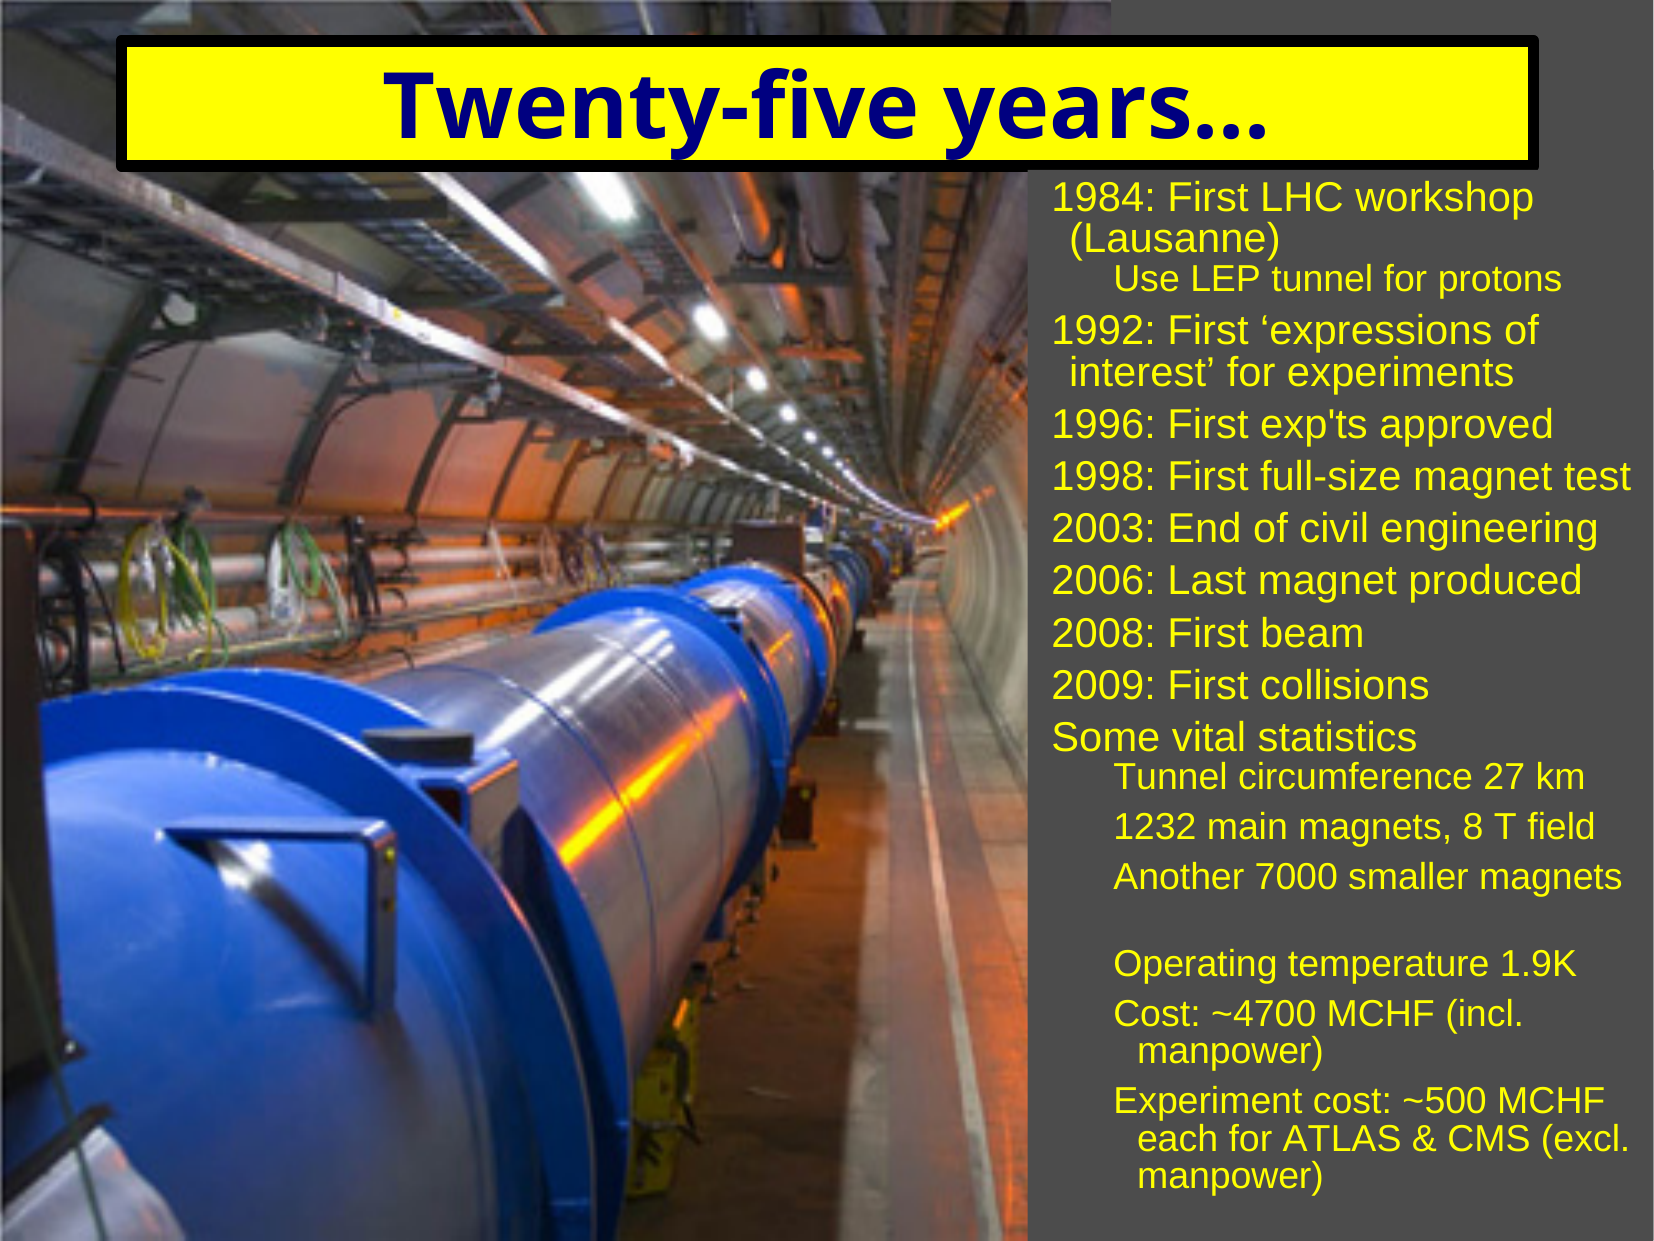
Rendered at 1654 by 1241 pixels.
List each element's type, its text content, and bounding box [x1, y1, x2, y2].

title Twenty-five years... [121, 49, 1534, 158]
list 1984: First LHC workshop (Lausanne) Use LEP tunnel for protons 1992: First ‘expressions of interest’ for experiments 1996: First exp'ts approved 1998: First full-size magnet test 2003: End of civil engineering 2006: Last magnet produced 2008: First beam 2009: First collisions Some vital statistics Tunnel circumference 27 km 1232 main magnets, 8 T field Another 7000 smaller magnets Operating temperature 1.9K Cost: ~4700 MCHF (incl. manpower) Experiment cost: ~500 MCHF each for ATLAS & CMS (excl. manpower) [1027, 169, 1654, 1241]
picture [0, 0, 1112, 1241]
